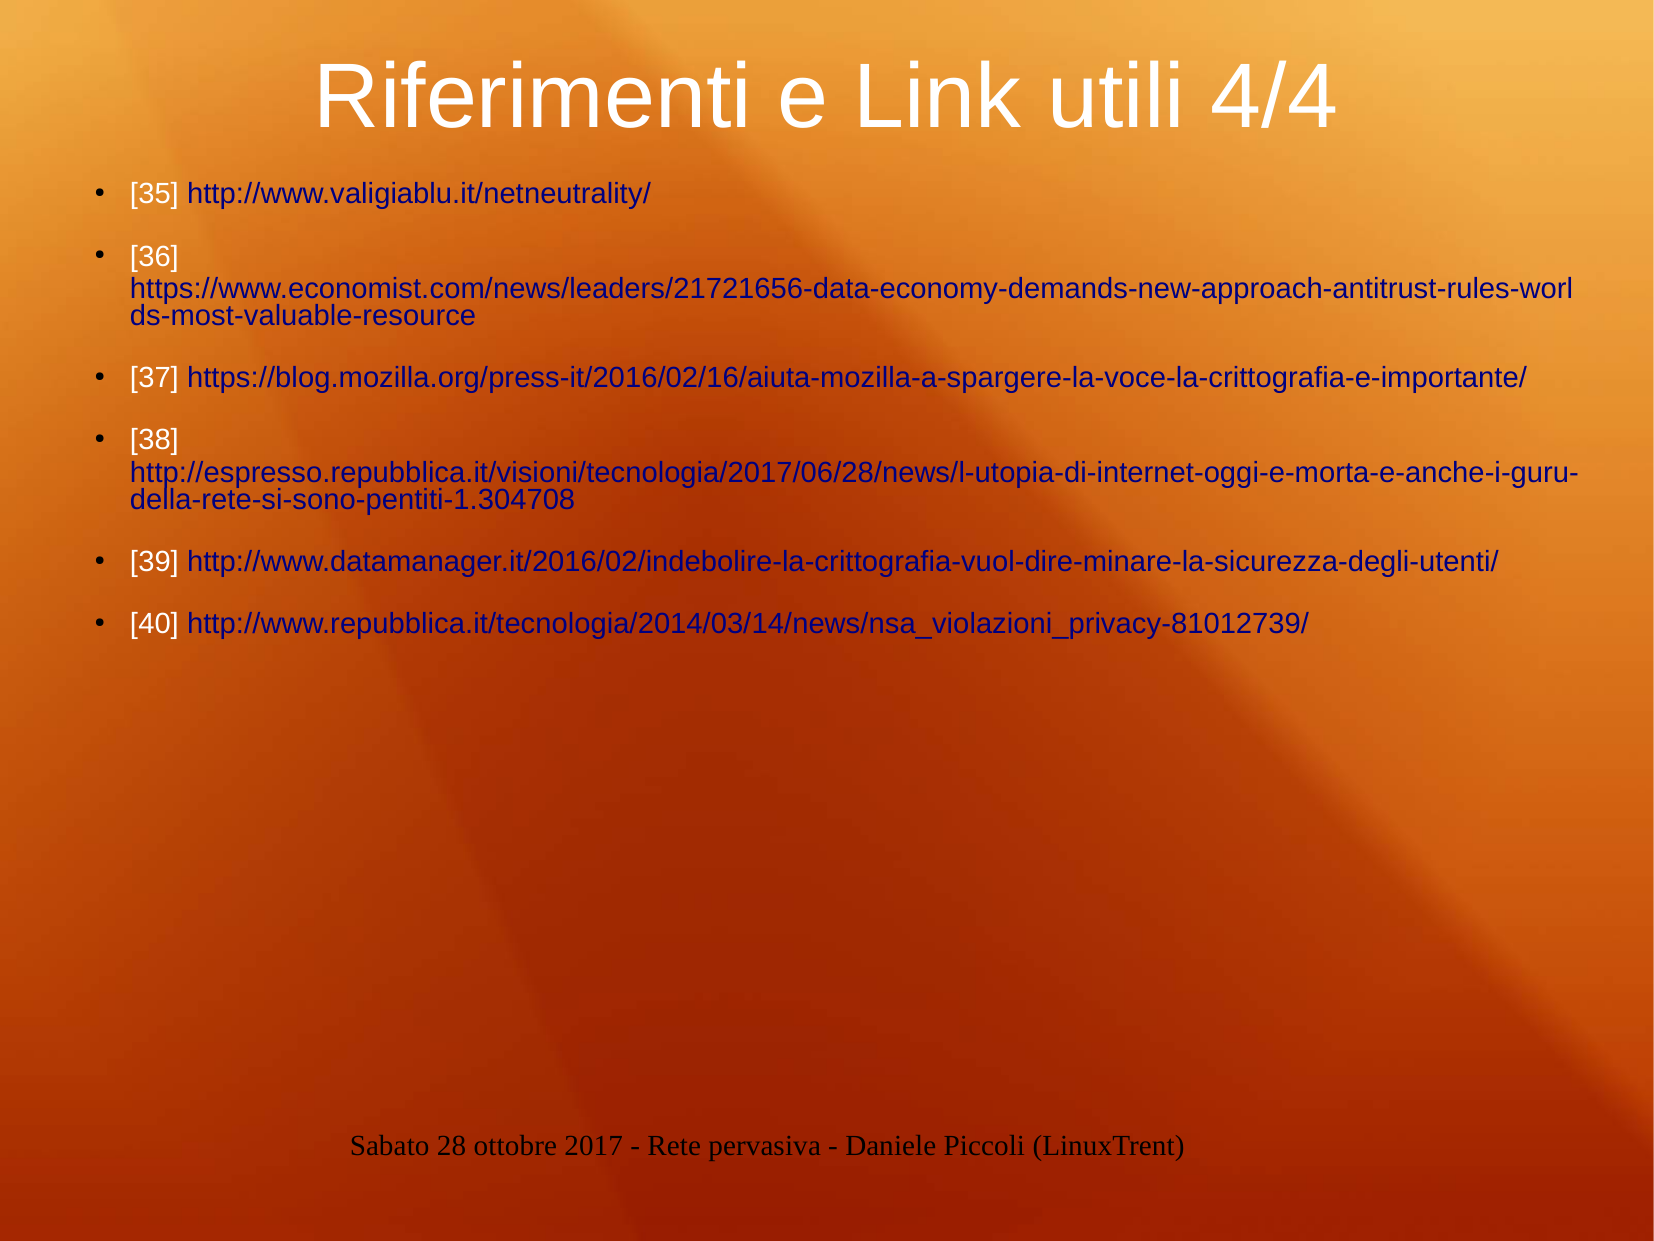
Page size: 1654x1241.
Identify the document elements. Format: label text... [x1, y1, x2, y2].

picture [0, 0, 1654, 1241]
list [35] http://www.valigiablu.it/netneutrality/ [36] https://www.economist.com/news/leaders/21721656-data-economy-demands-new-approach-antitrust-rules-worlds-most-valuable-resource [37] https://blog.mozilla.org/press-it/2016/02/16/aiuta-mozilla-a-spargere-la-voce-la-crittografia-e-importante/ [38] http://espresso.repubblica.it/visioni/tecnologia/2017/06/28/news/l-utopia-di-internet-oggi-e-morta-e-anche-i-guru-della-rete-si-sono-pentiti-1.304708 [39] http://www.datamanager.it/2016/02/indebolire-la-crittografia-vuol-dire-minare-la-sicurezza-degli-utenti/ [40] http://www.repubblica.it/tecnologia/2014/03/14/news/nsa_violazioni_privacy-81012739/ [94, 177, 1583, 897]
title Riferimenti e Link utili 4/4 [82, 25, 1571, 166]
